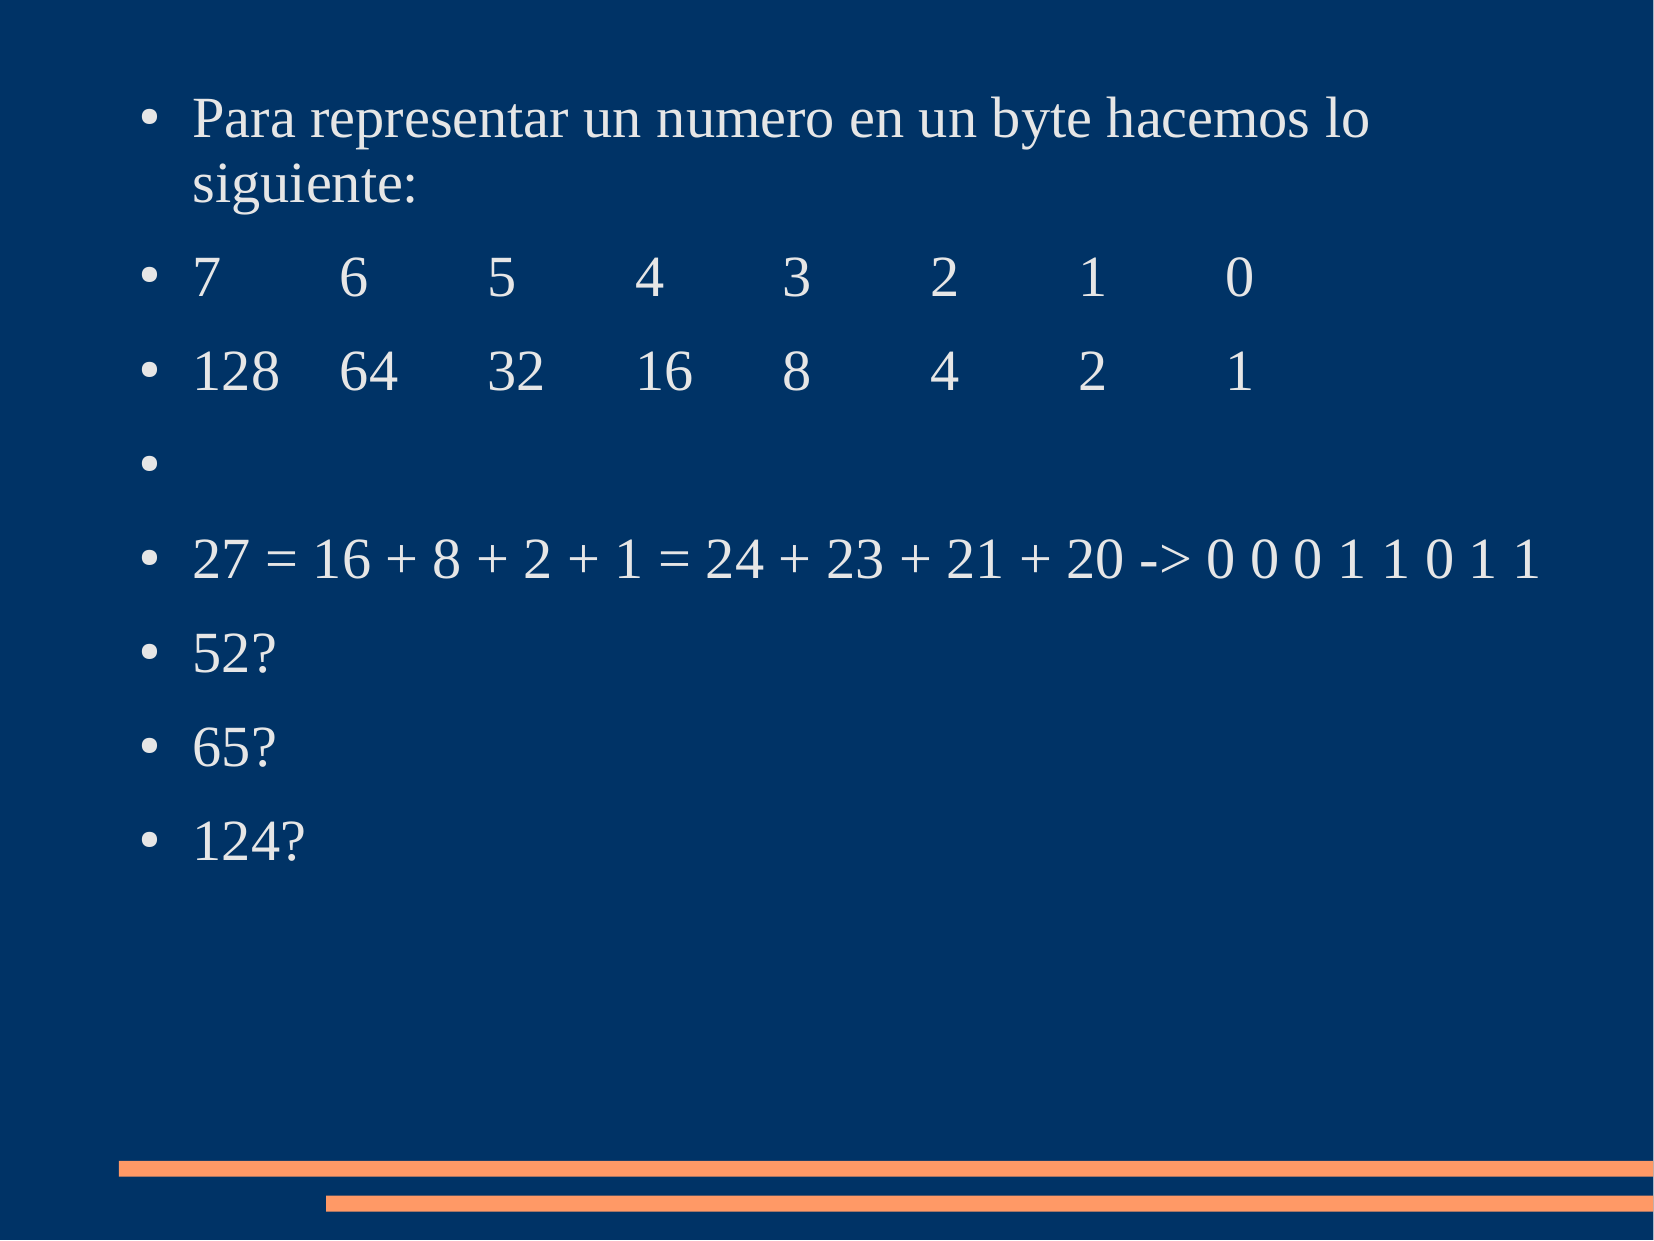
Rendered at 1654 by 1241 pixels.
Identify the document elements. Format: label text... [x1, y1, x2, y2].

list Para representar un numero en un byte hacemos lo siguiente: 7 6 5 4 3 2 1 0 128 64 32 16 8 4 2 1 27 = 16 + 8 + 2 + 1 = 24 + 23 + 21 + 20 -> 0 0 0 1 1 0 1 1 52? 65? 124? [121, 85, 1561, 928]
